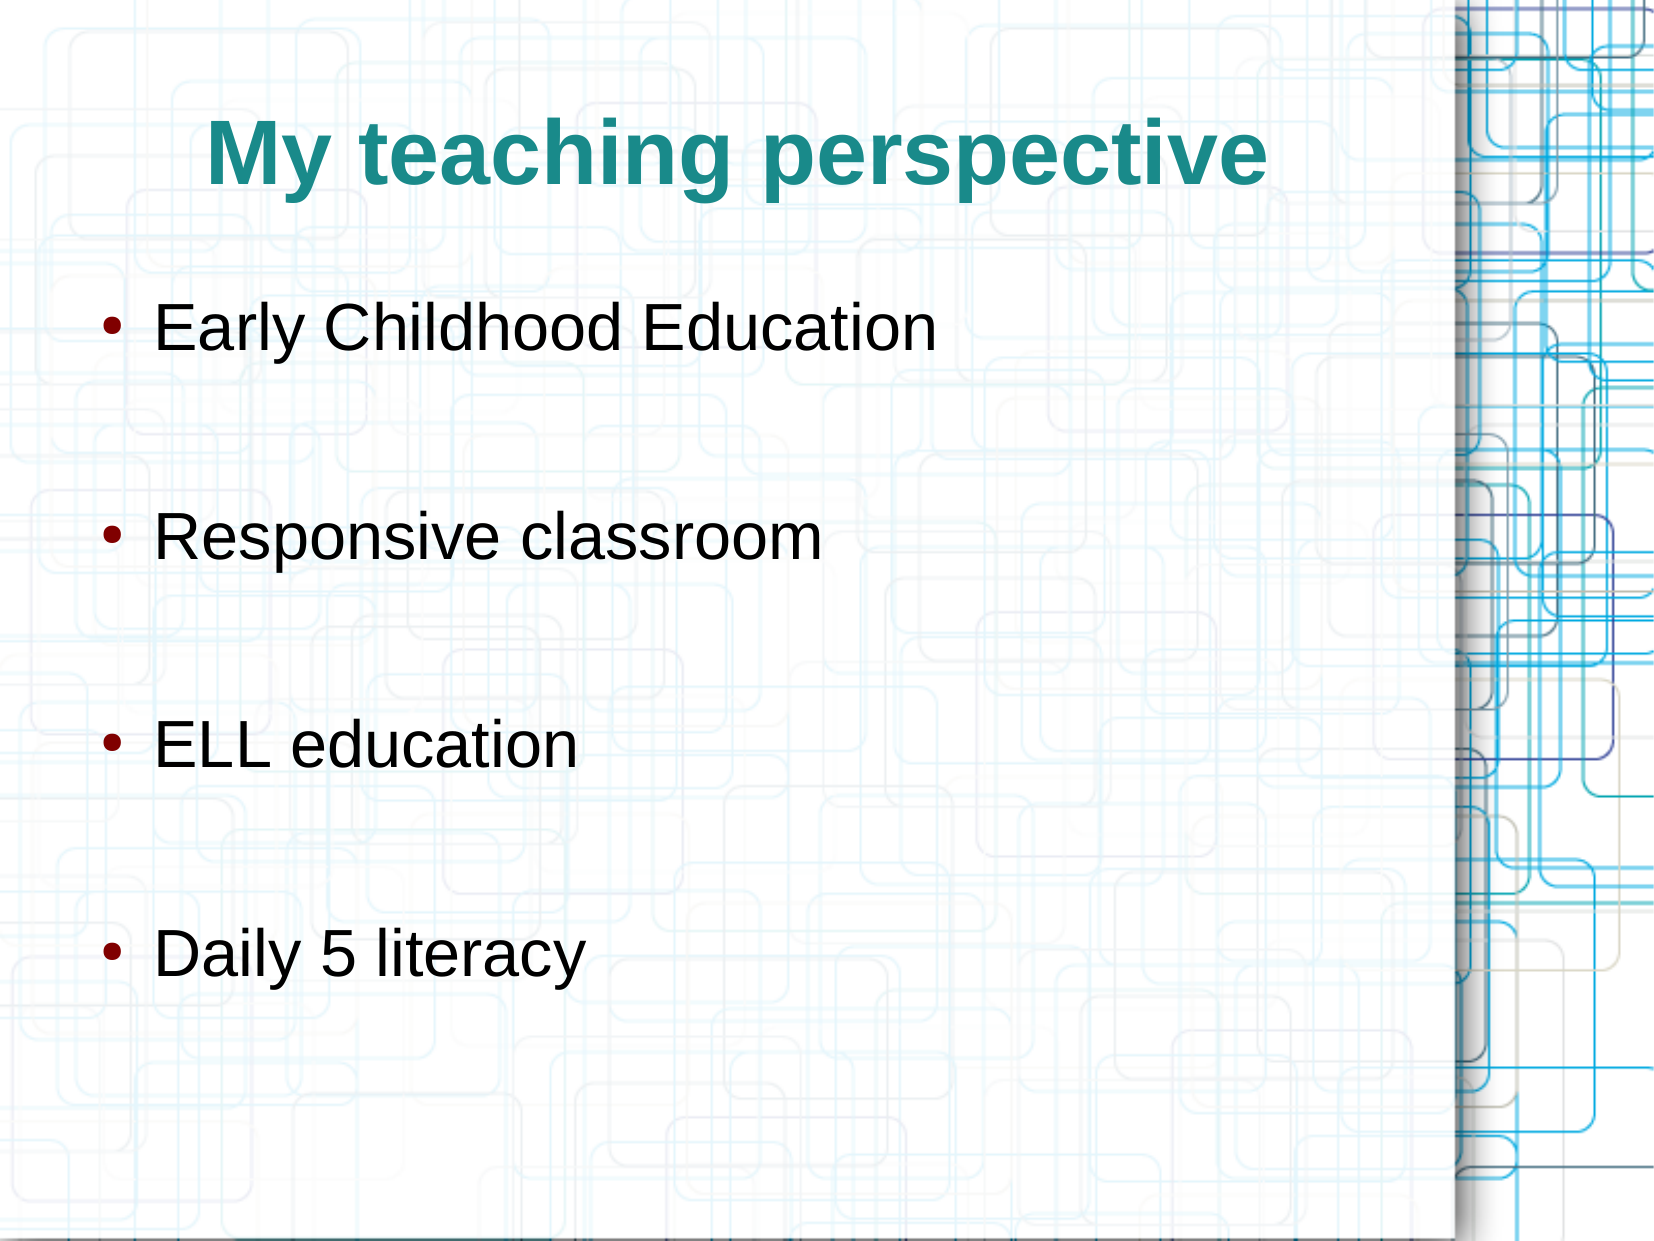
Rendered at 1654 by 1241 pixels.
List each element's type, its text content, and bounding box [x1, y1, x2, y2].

picture [0, 0, 1654, 1241]
title My teaching perspective [59, 49, 1418, 257]
list Early Childhood Education Responsive classroom ELL education Daily 5 literacy [82, 290, 1418, 1109]
